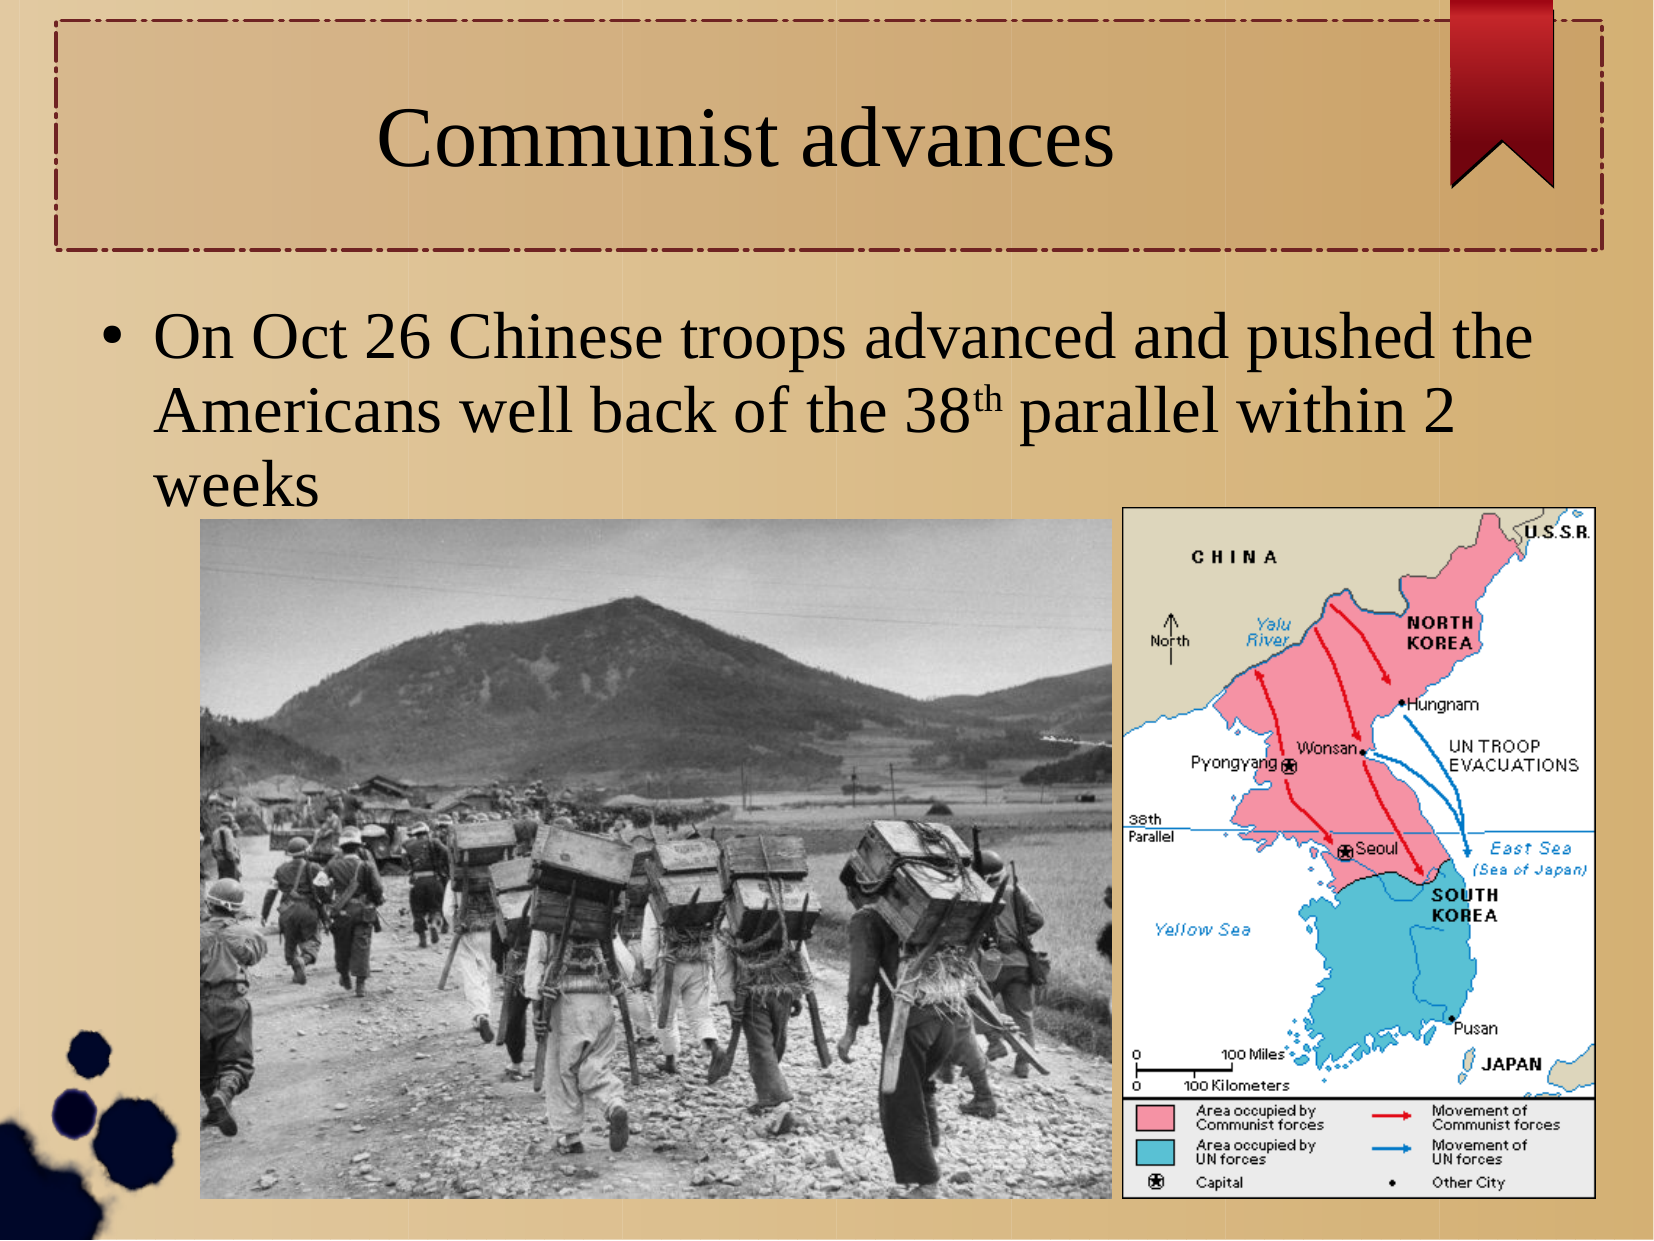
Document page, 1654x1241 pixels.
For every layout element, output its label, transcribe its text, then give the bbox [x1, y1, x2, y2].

list On Oct 26 Chinese troops advanced and pushed the Americans well back of the 38th parallel within 2 weeks [82, 299, 1571, 1019]
title Communist advances [82, 47, 1412, 229]
picture [1122, 507, 1596, 1199]
picture [200, 519, 1112, 1199]
